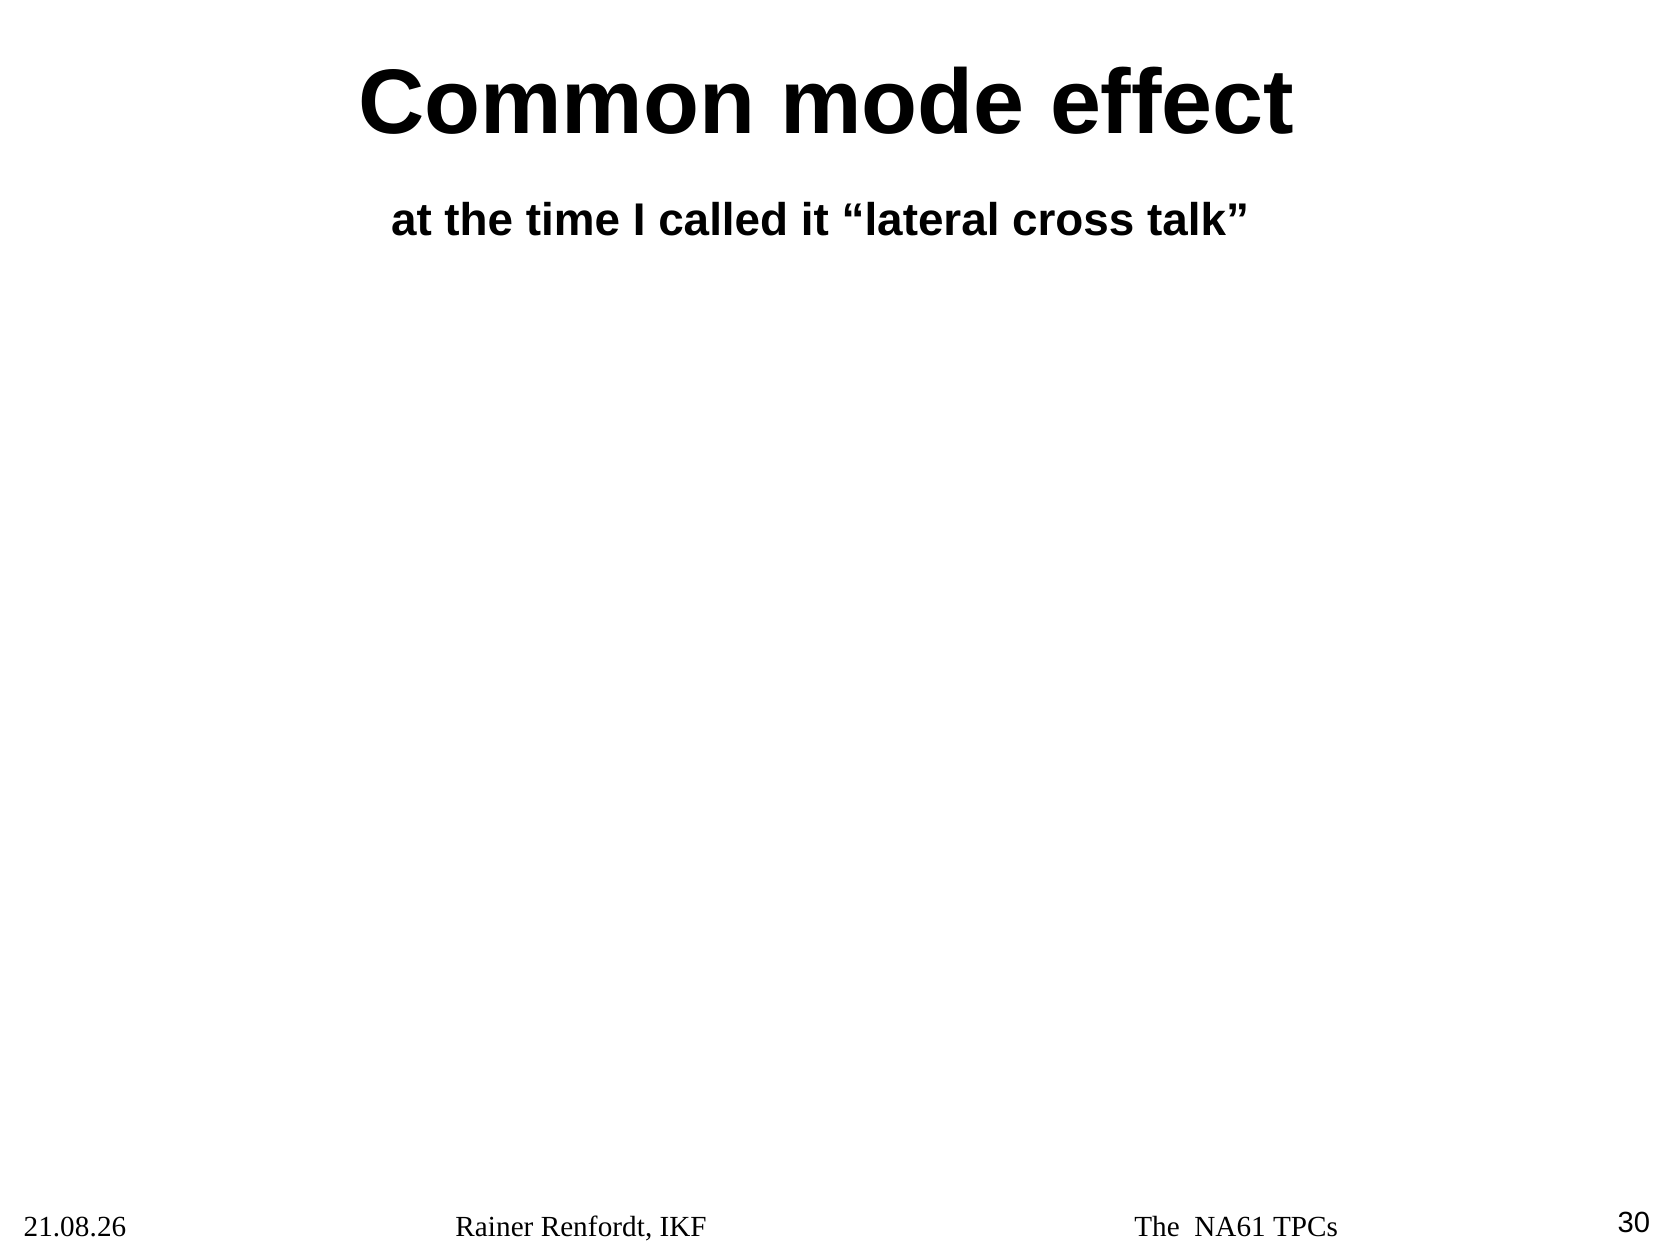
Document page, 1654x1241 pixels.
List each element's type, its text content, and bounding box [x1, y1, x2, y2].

title Common mode effect at the time I called it “lateral cross talk” [82, 49, 1571, 257]
